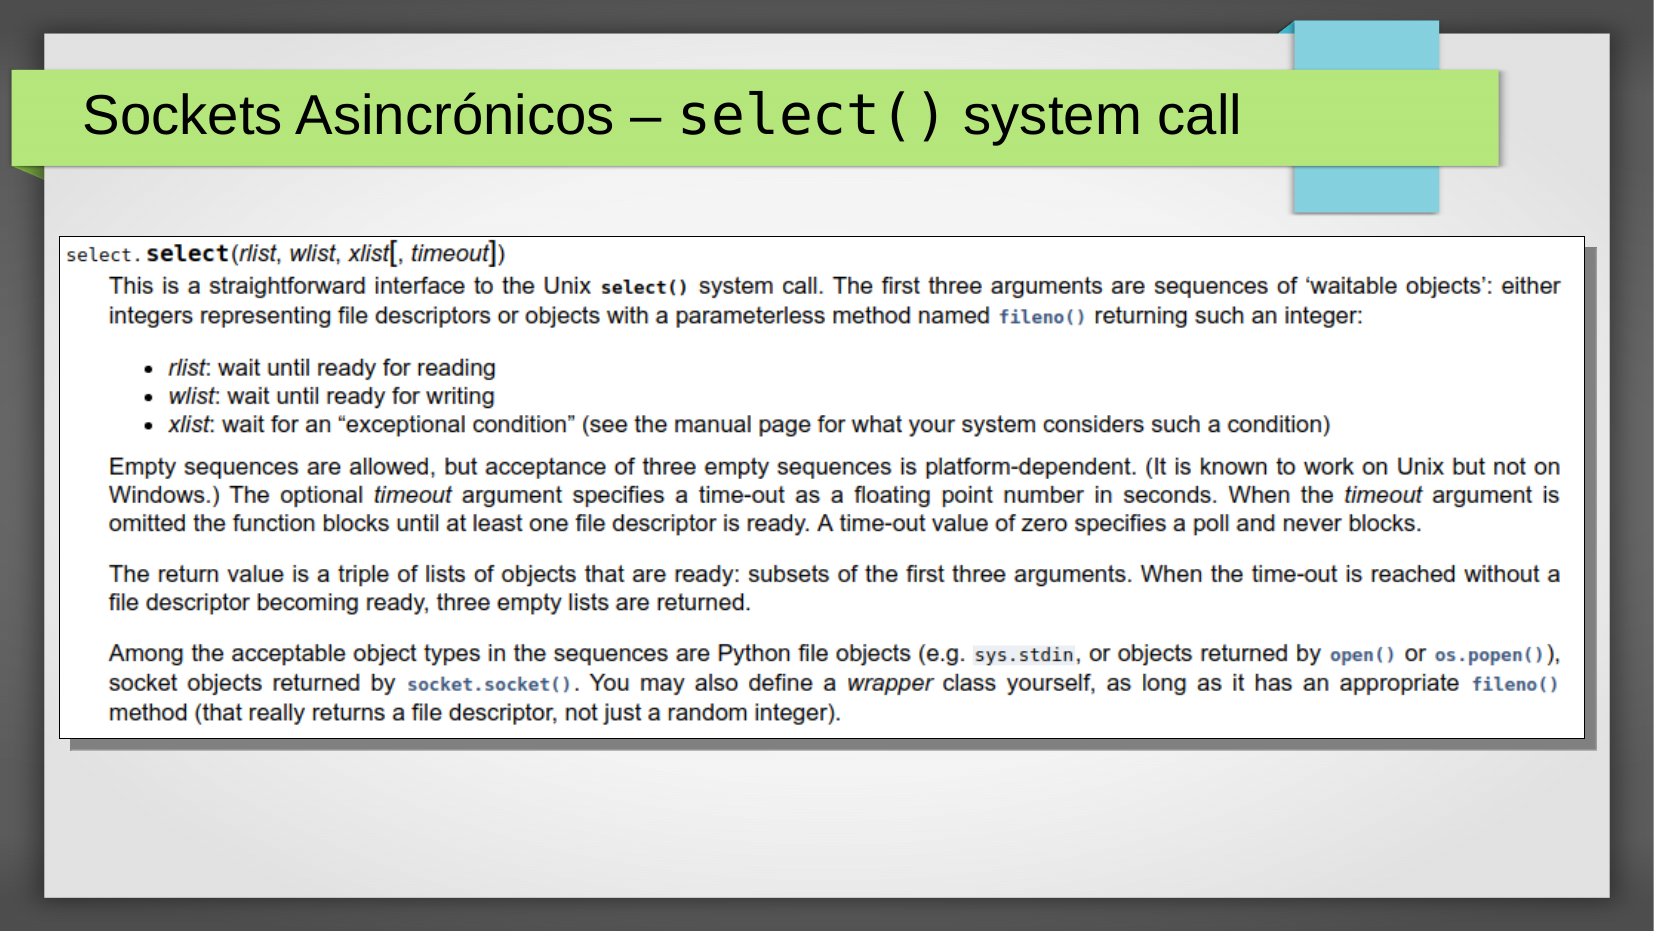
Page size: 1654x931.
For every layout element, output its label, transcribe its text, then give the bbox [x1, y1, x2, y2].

title Sockets Asincrónicos – select() system call [82, 52, 1323, 179]
picture [0, 0, 1654, 931]
